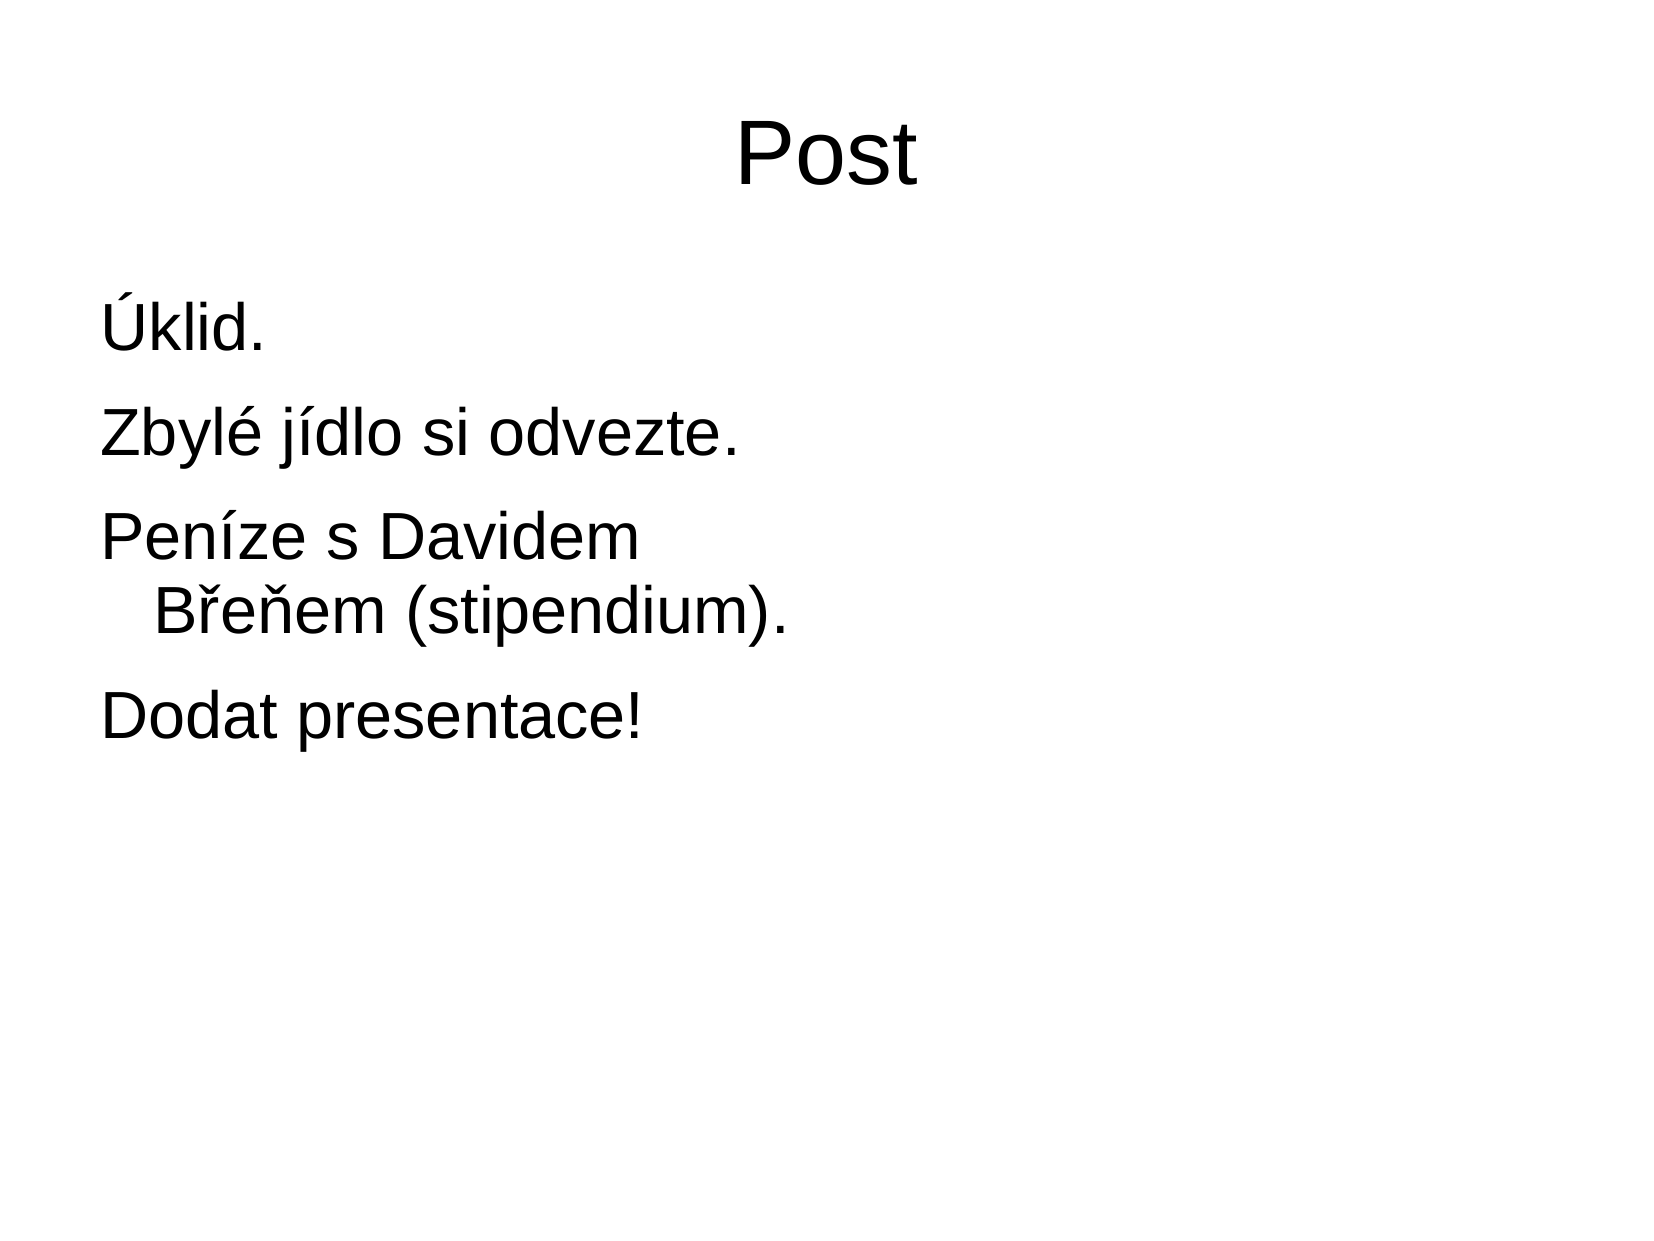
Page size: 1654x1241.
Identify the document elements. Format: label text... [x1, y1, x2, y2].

title Post [82, 49, 1571, 257]
list Úklid. Zbylé jídlo si odvezte. Peníze s Davidem Břeňem (stipendium). Dodat presentace! [82, 290, 809, 1109]
